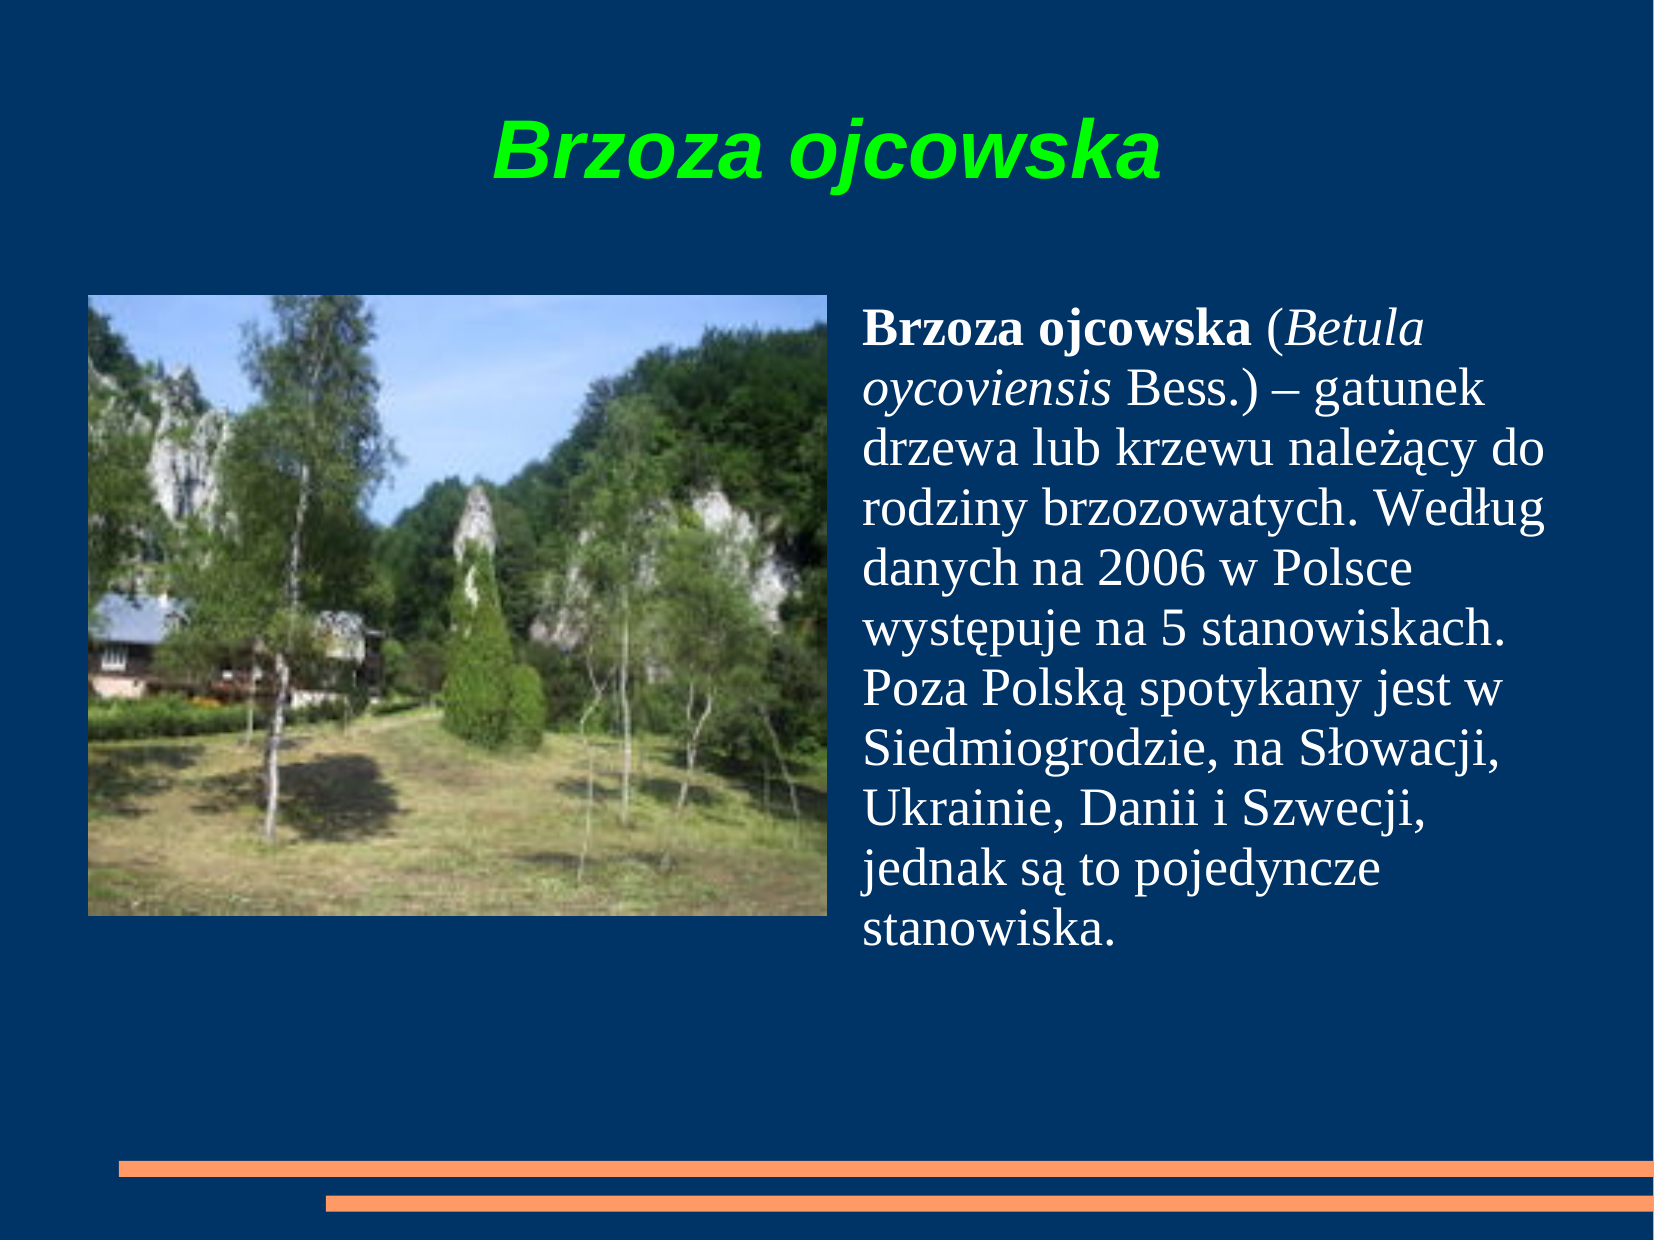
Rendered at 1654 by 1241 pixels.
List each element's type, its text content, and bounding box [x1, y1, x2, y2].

picture [88, 295, 827, 916]
list Brzoza ojcowska (Betula oycoviensis Bess.) – gatunek drzewa lub krzewu należący do rodziny brzozowatych. Według danych na 2006 w Polsce występuje na 5 stanowiskach. Poza Polską spotykany jest w Siedmiogrodzie, na Słowacji, Ukrainie, Danii i Szwecji, jednak są to pojedyncze stanowiska. [862, 297, 1565, 1093]
title Brzoza ojcowska [121, 53, 1534, 247]
